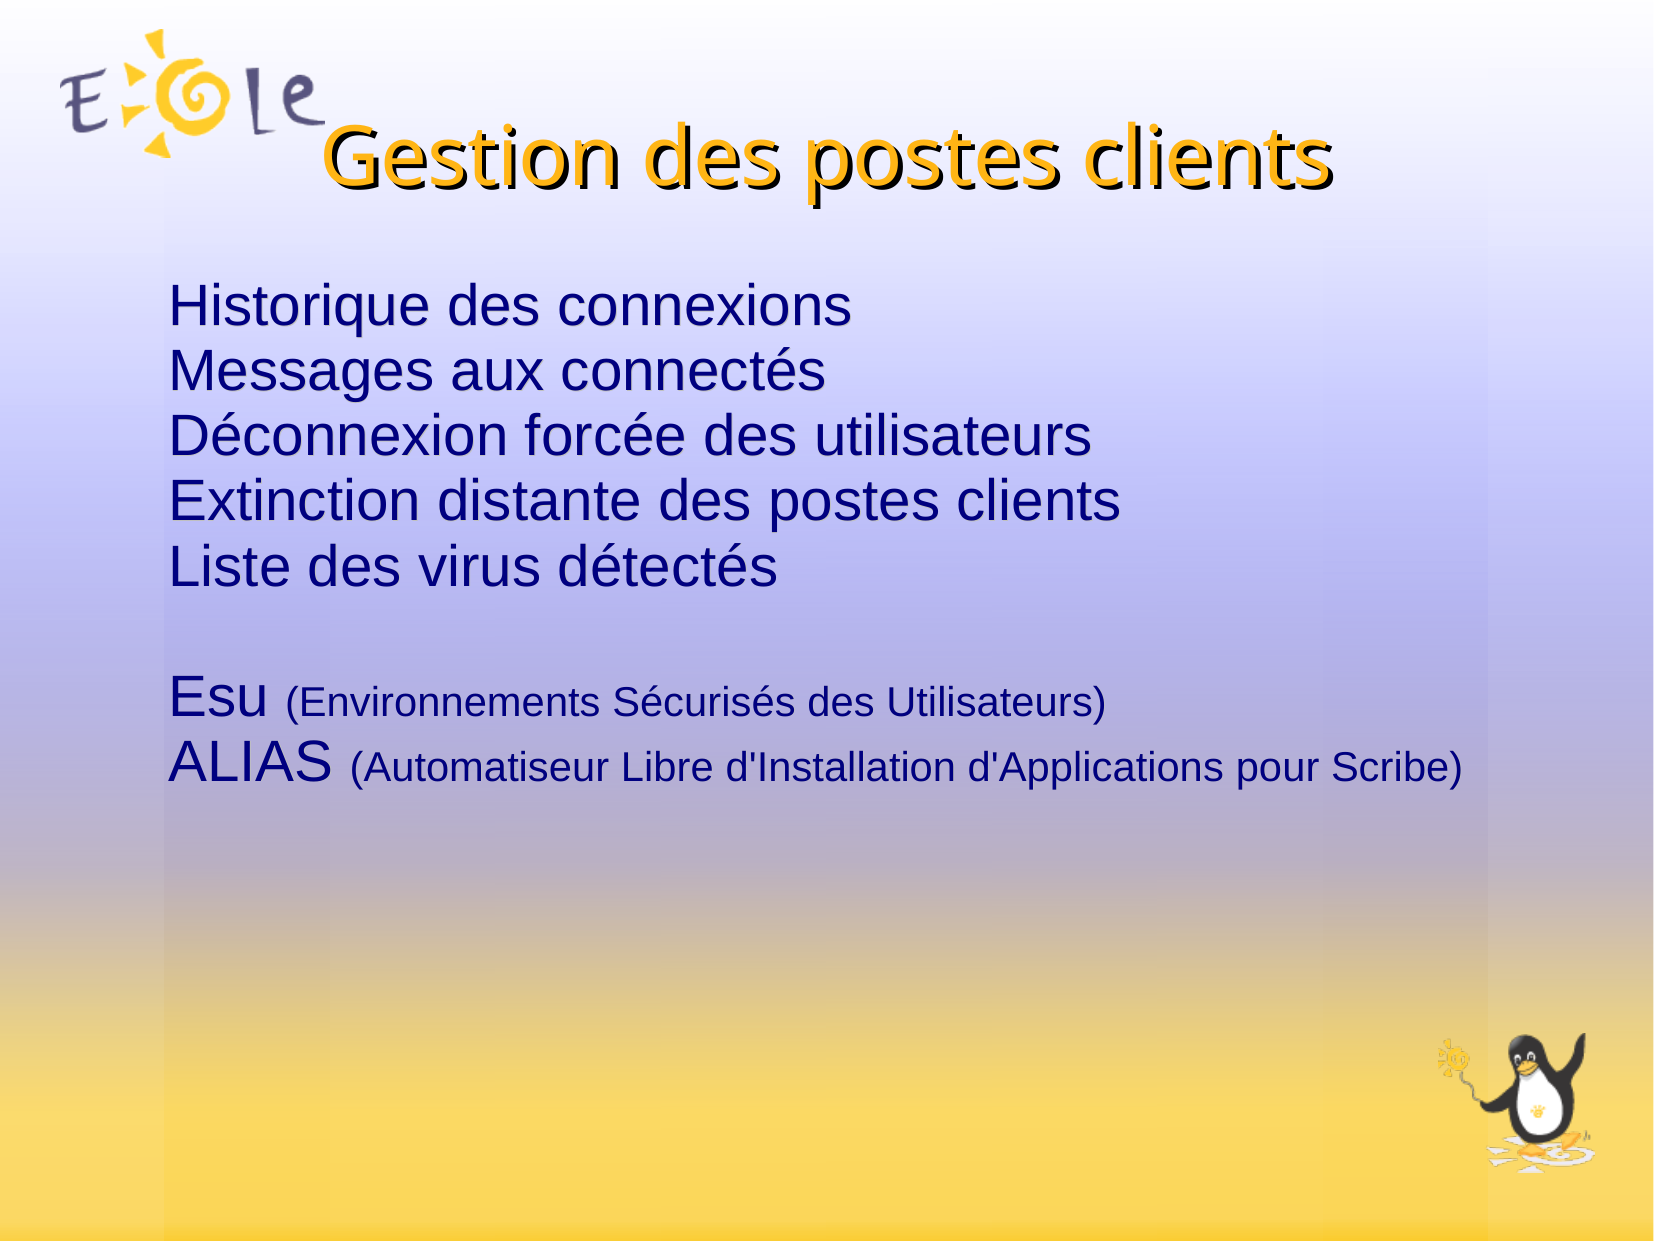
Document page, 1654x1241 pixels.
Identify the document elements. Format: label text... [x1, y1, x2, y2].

text_box Historique des connexions Messages aux connectés Déconnexion forcée des utilisateurs Extinction distante des postes clients Liste des virus détectés Esu (Environnements Sécurisés des Utilisateurs) ALIAS (Automatiseur Libre d'Installation d'Applications pour Scribe) [118, 265, 1536, 1068]
picture [0, 0, 1654, 1241]
title Gestion des postes clients [82, 49, 1571, 257]
